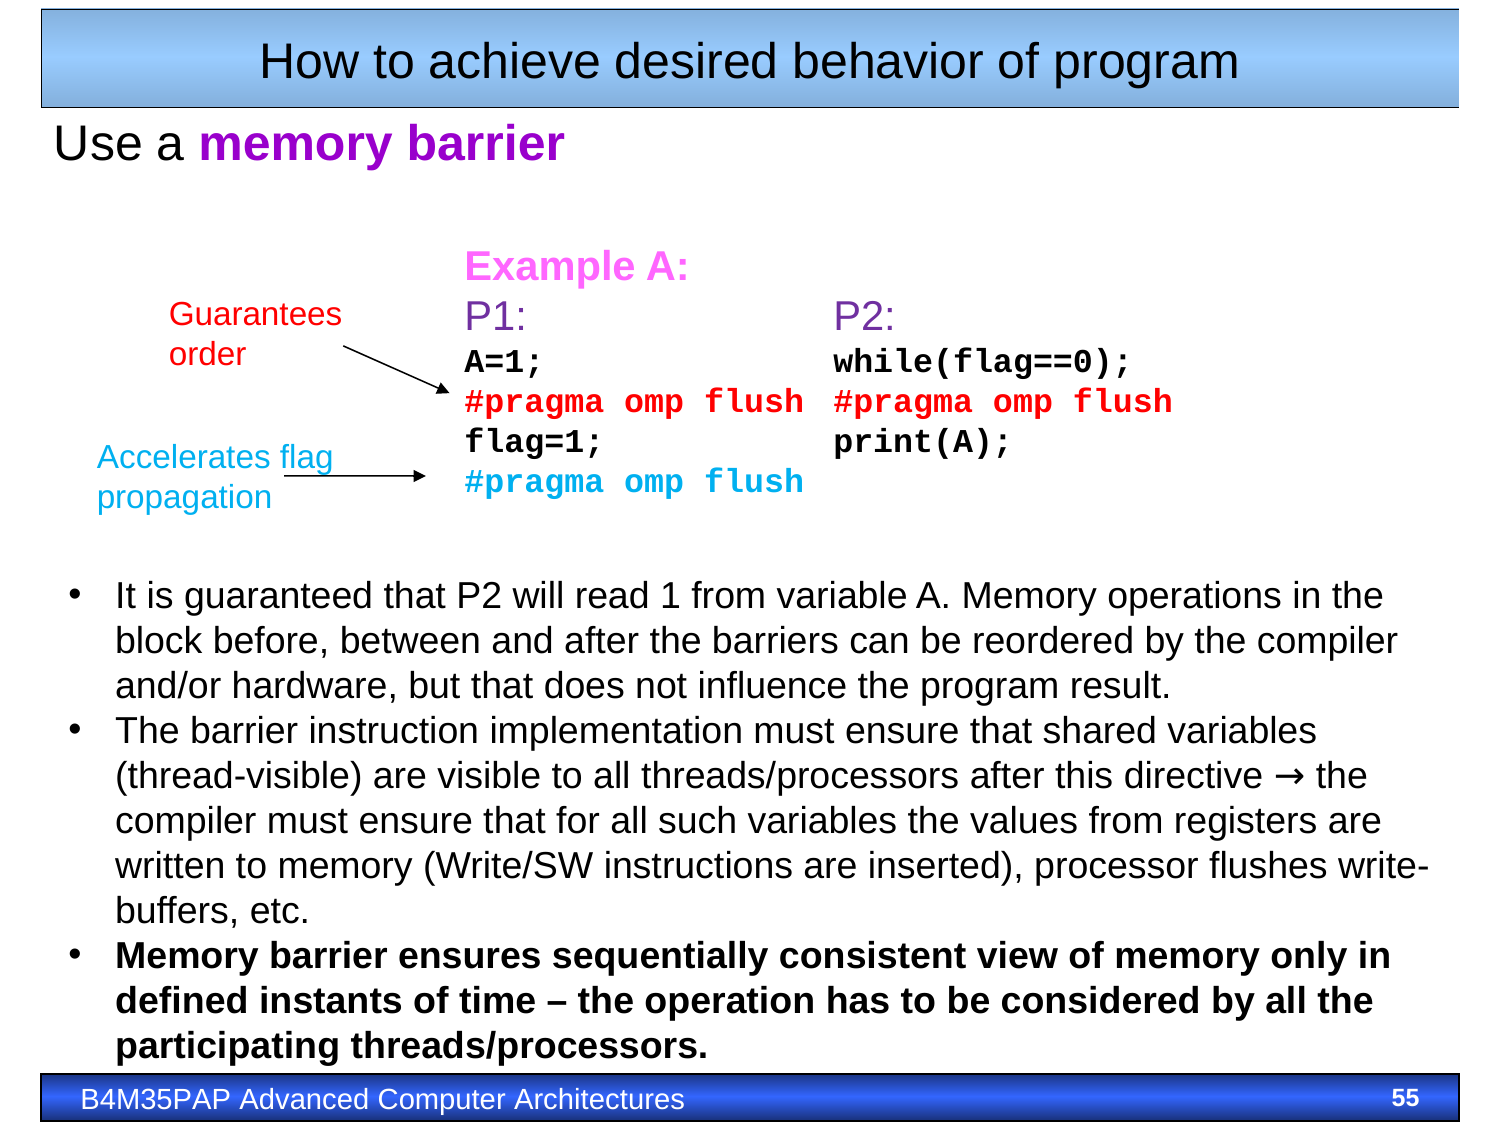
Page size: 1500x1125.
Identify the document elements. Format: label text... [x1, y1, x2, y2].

list Use a memory barrier [38, 102, 1469, 977]
text_box It is guaranteed that P2 will read 1 from variable A. Memory operations in the block before, between and after the barriers can be reordered by the compiler and/or hardware, but that does not influence the program result. The barrier instruction implementation must ensure that shared variables (thread-visible) are visible to all threads/processors after this directive → the compiler must ensure that for all such variables the values from registers are written to memory (Write/SW instructions are inserted), processor flushes write-buffers, etc. Memory barrier ensures sequentially consistent view of memory only in defined instants of time – the operation has to be considered by all the participating threads/processors. [53, 563, 1454, 1074]
title How to achieve desired behavior of program [41, 8, 1459, 108]
text_box Accelerates flag propagation [82, 427, 363, 523]
text_box Guarantees order [154, 284, 367, 380]
text_box Example A: P1: P2: A=1; while(flag==0); #pragma omp flush #pragma omp flush flag=1; print(A); #pragma omp flush [449, 231, 1360, 507]
text_box [367, 356, 450, 394]
